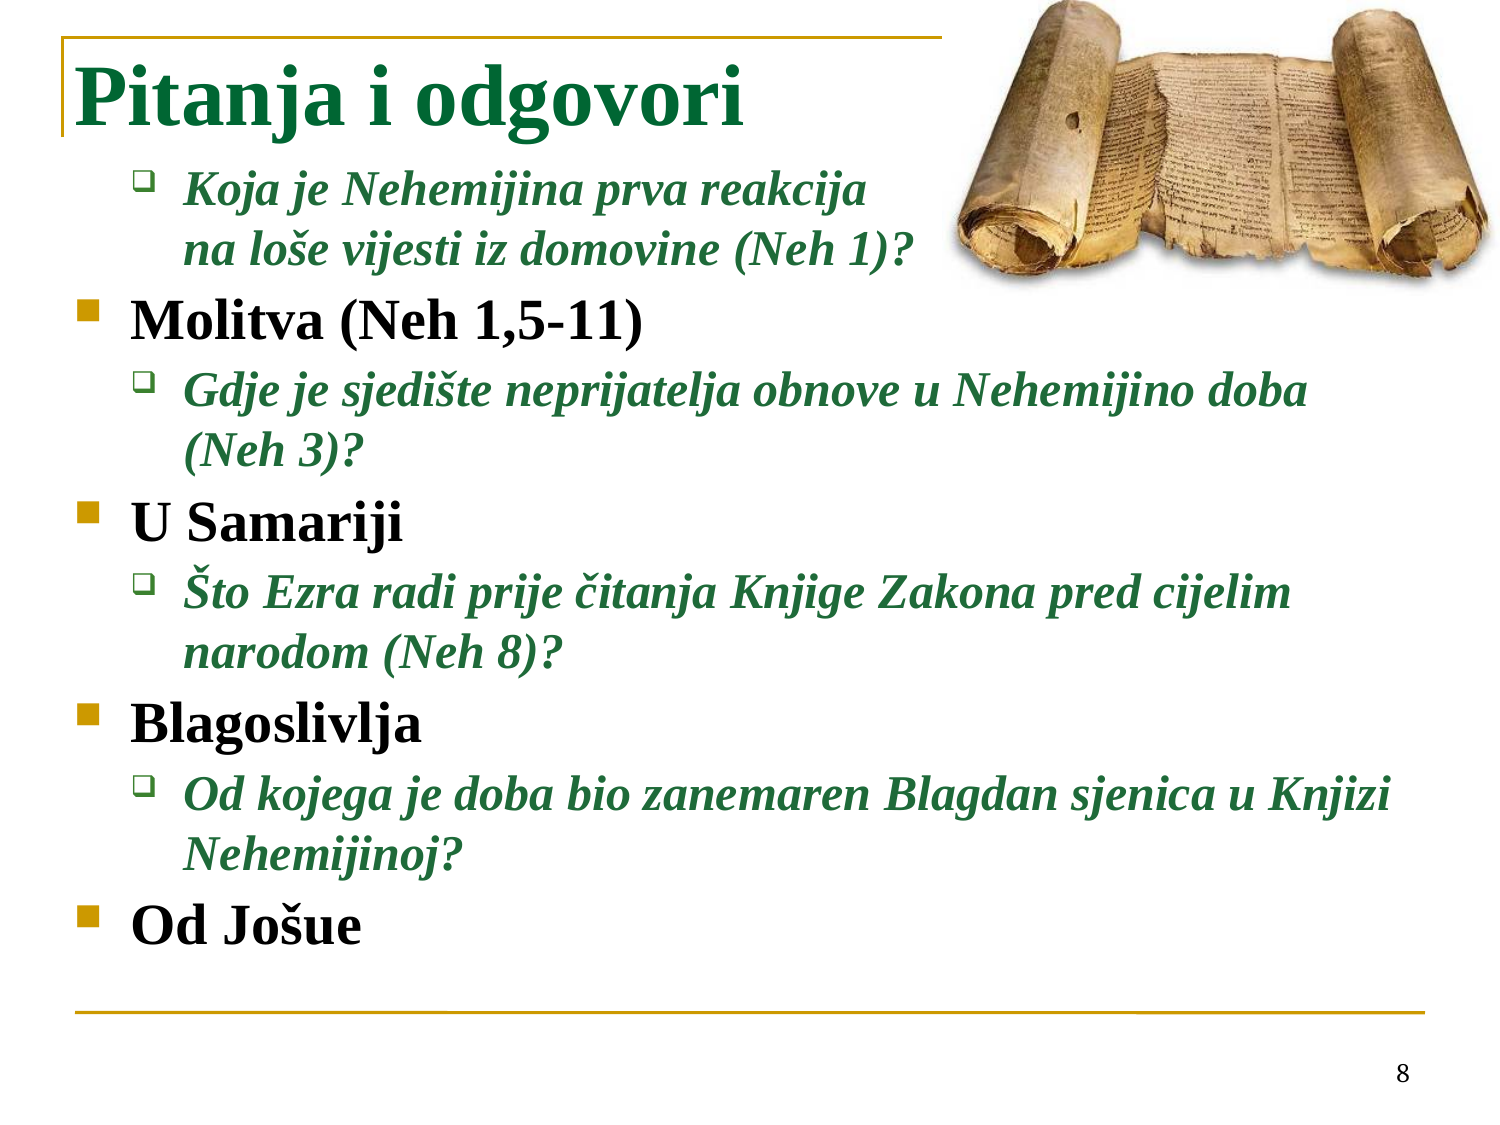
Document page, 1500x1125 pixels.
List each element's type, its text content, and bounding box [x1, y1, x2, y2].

text_box Pitanja i odgovori [59, 30, 942, 147]
text_box Koja je Nehemijina prva reakcija na loše vijesti iz domovine (Neh 1)? Molitva (Neh 1,5-11) Gdje je sjedište neprijatelja obnove u Nehemijino doba (Neh 3)? U Samariji Što Ezra radi prije čitanja Knjige Zakona pred cijelim narodom (Neh 8)? Blagoslivlja Od kojega je doba bio zanemaren Blagdan sjenica u Knjizi Nehemijinoj? Od Jošue [59, 147, 1410, 1004]
text_box <number> [1074, 1024, 1426, 1100]
picture [942, 0, 1500, 296]
